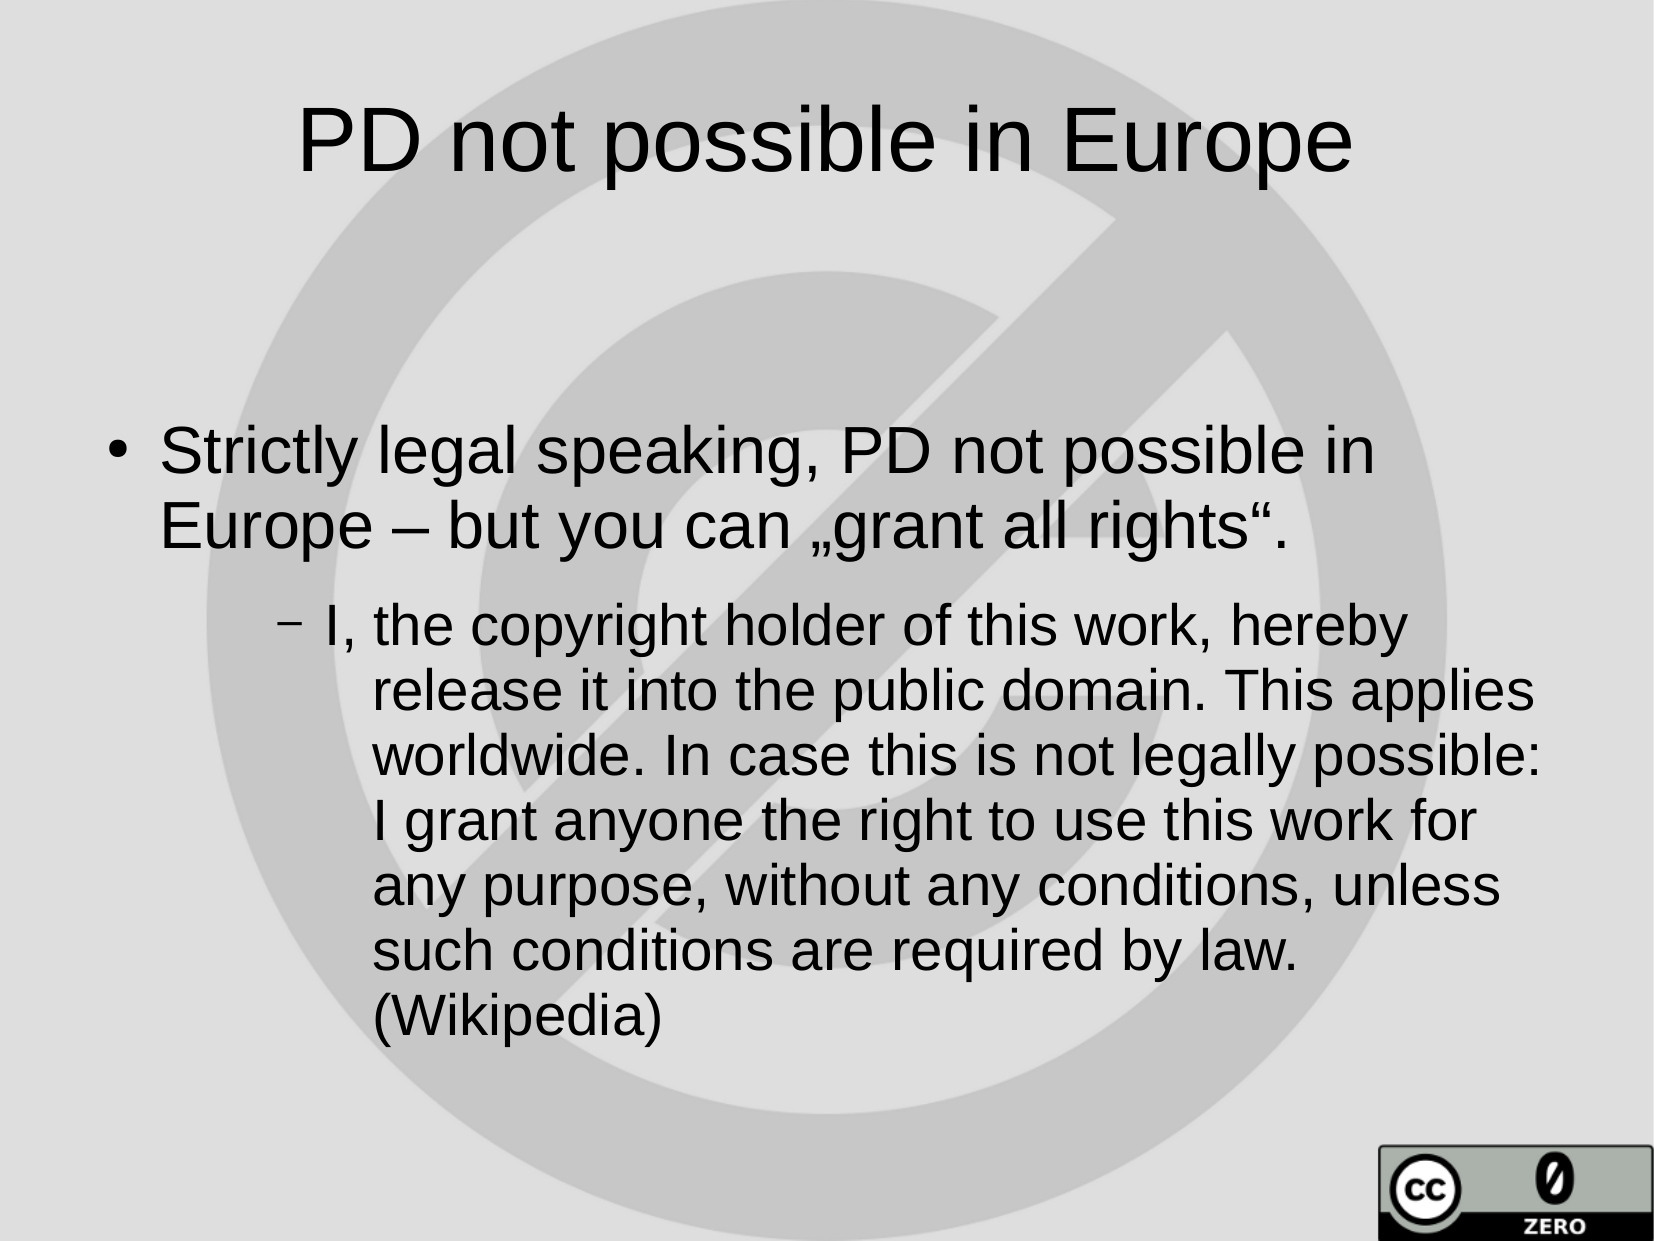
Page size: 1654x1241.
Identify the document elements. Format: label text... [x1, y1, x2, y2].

picture [0, 0, 1654, 1241]
list Strictly legal speaking, PD not possible in Europe – but you can „grant all rights“. I, the copyright holder of this work, hereby release it into the public domain. This applies worldwide. In case this is not legally possible: I grant anyone the right to use this work for any purpose, without any conditions, unless such conditions are required by law. (Wikipedia) [88, 413, 1571, 1094]
title PD not possible in Europe [59, 68, 1595, 212]
